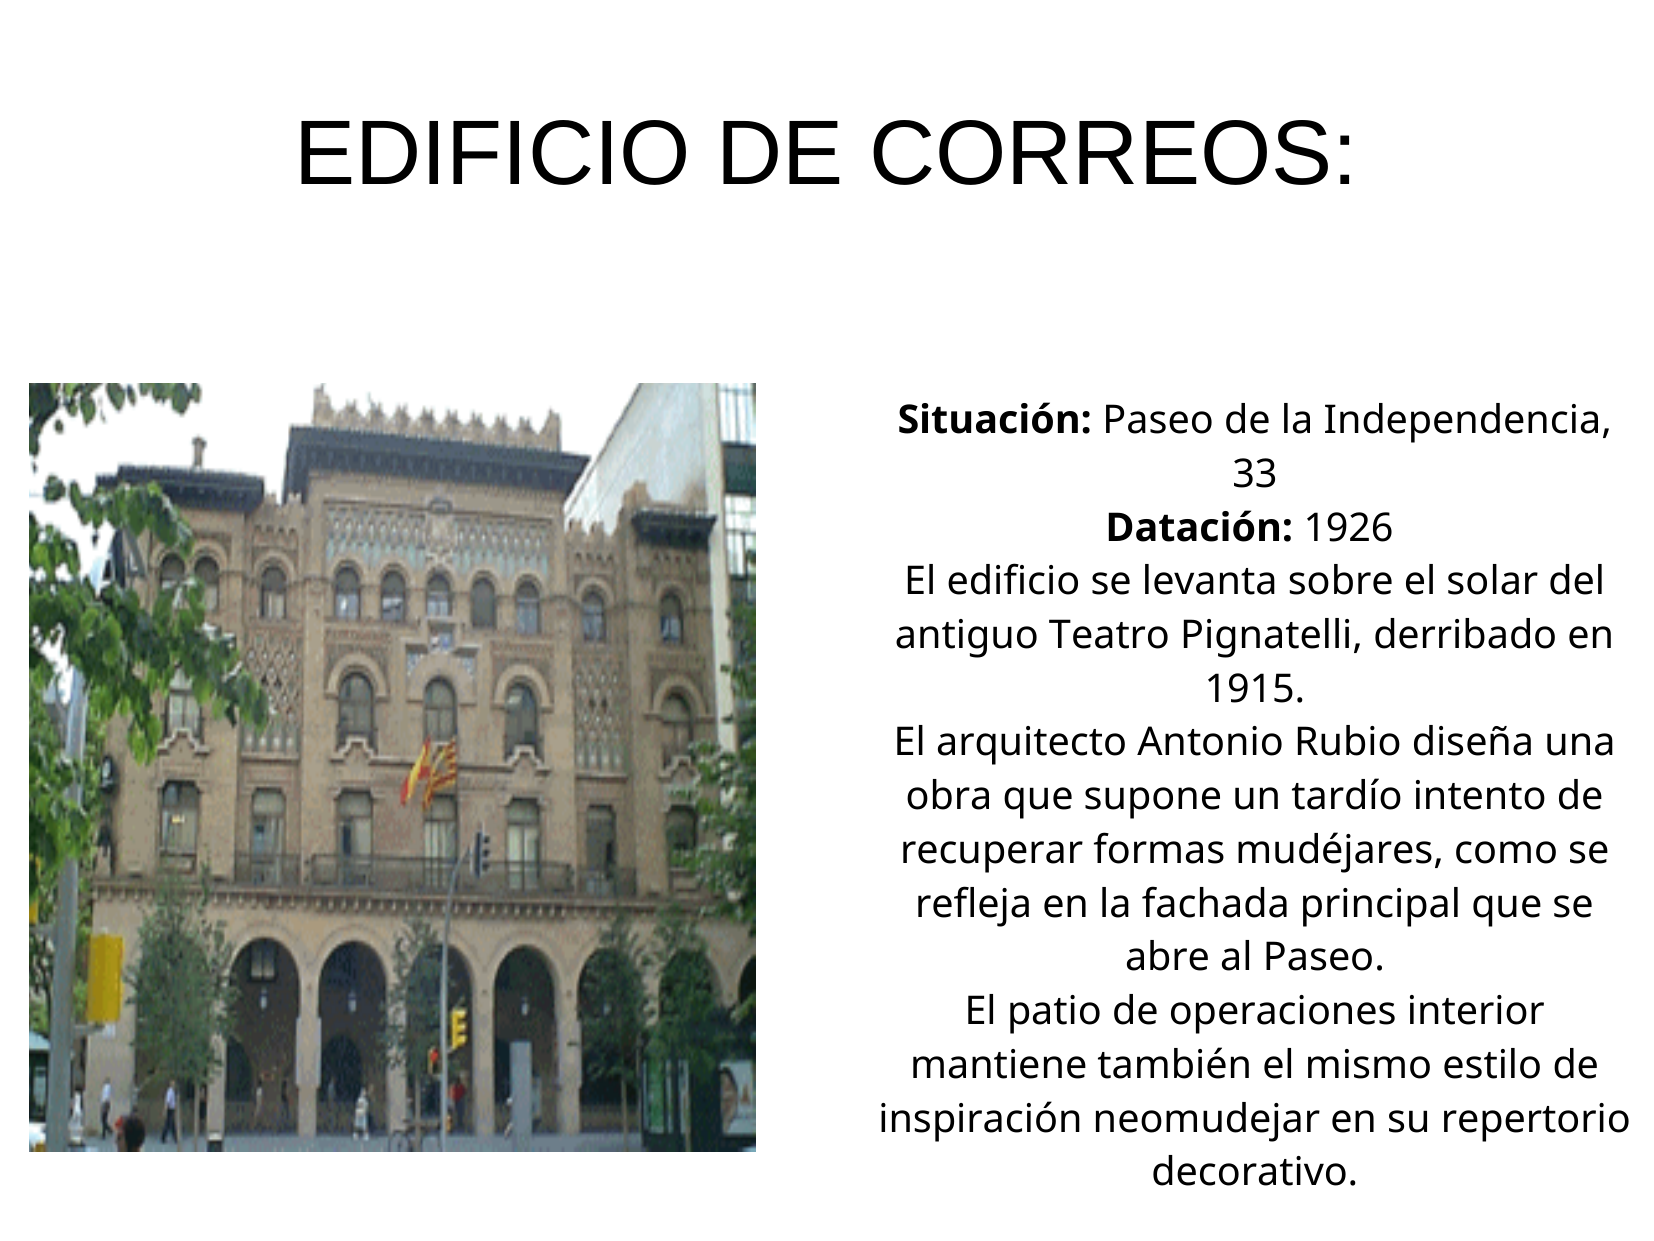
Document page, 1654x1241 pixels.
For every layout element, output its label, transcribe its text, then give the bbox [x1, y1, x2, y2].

title EDIFICIO DE CORREOS: [82, 49, 1571, 257]
picture [29, 383, 756, 1152]
text_box Situación: Paseo de la Independencia, 33 Datación: 1926 El edificio se levanta sobre el solar del antiguo Teatro Pignatelli, derribado en 1915. El arquitecto Antonio Rubio diseña una obra que supone un tardío intento de recuperar formas mudéjares, como se refleja en la fachada principal que se abre al Paseo. El patio de operaciones interior mantiene también el mismo estilo de inspiración neomudejar en su repertorio decorativo. [856, 383, 1654, 1241]
